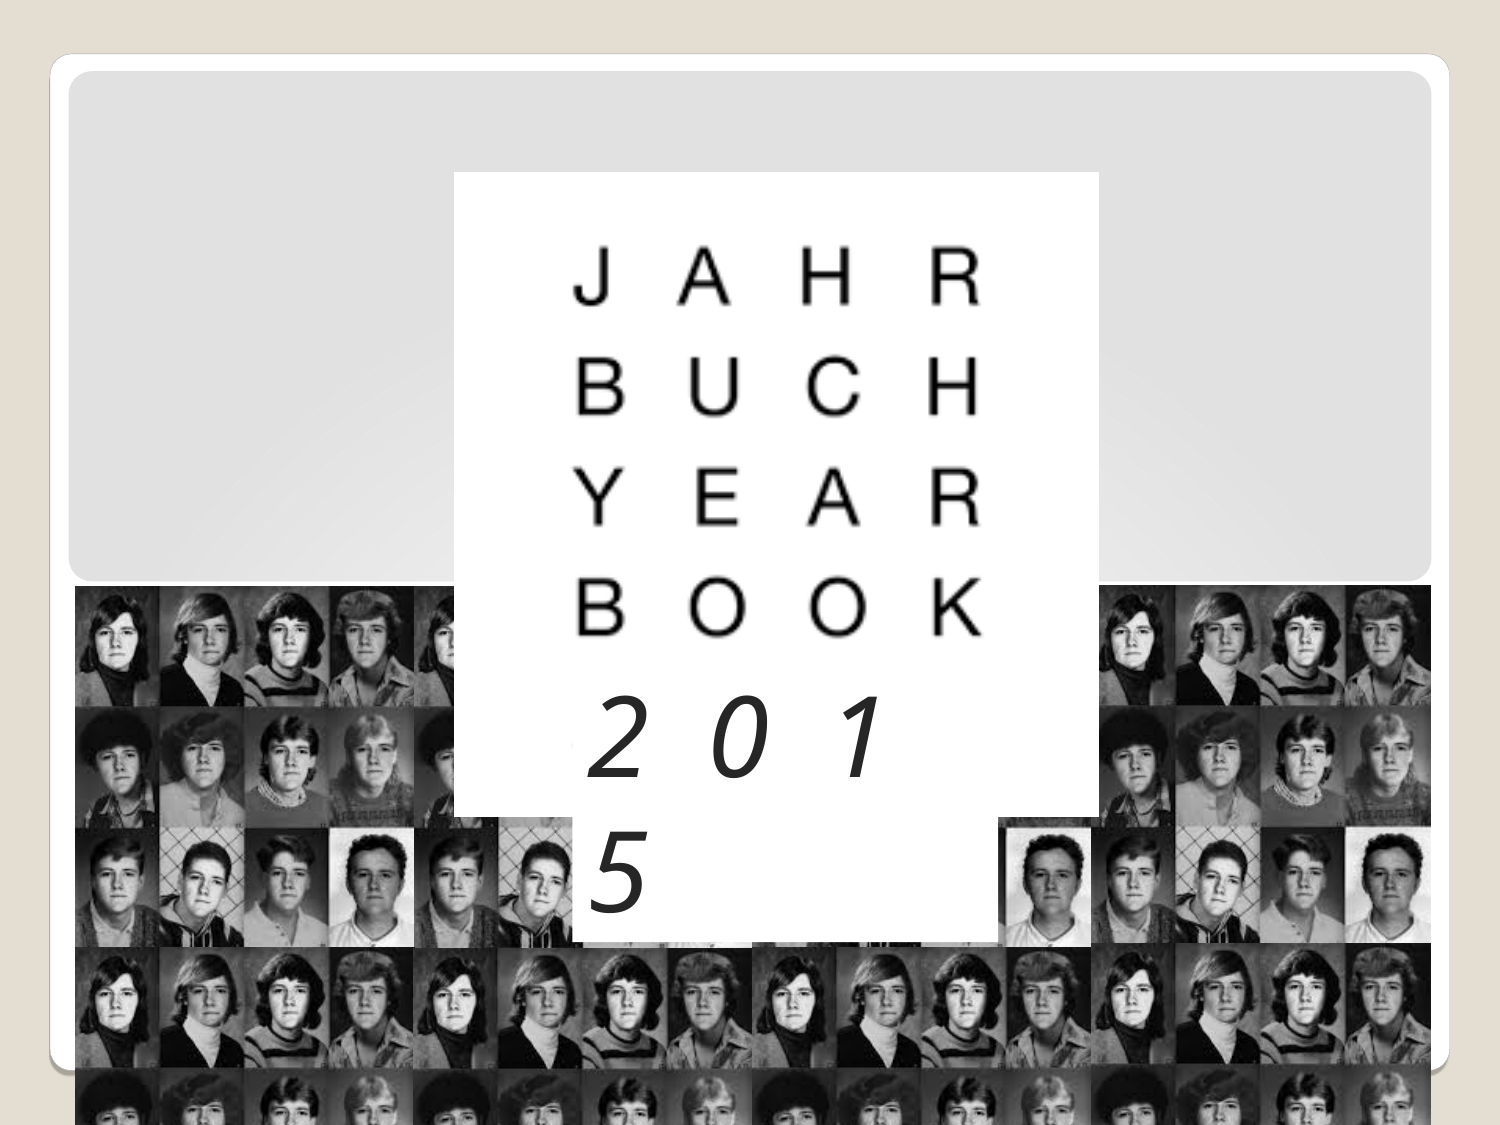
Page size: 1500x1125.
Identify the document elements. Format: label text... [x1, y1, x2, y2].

picture [75, 172, 1431, 1125]
text_box 2 0 1 5 [572, 656, 999, 809]
